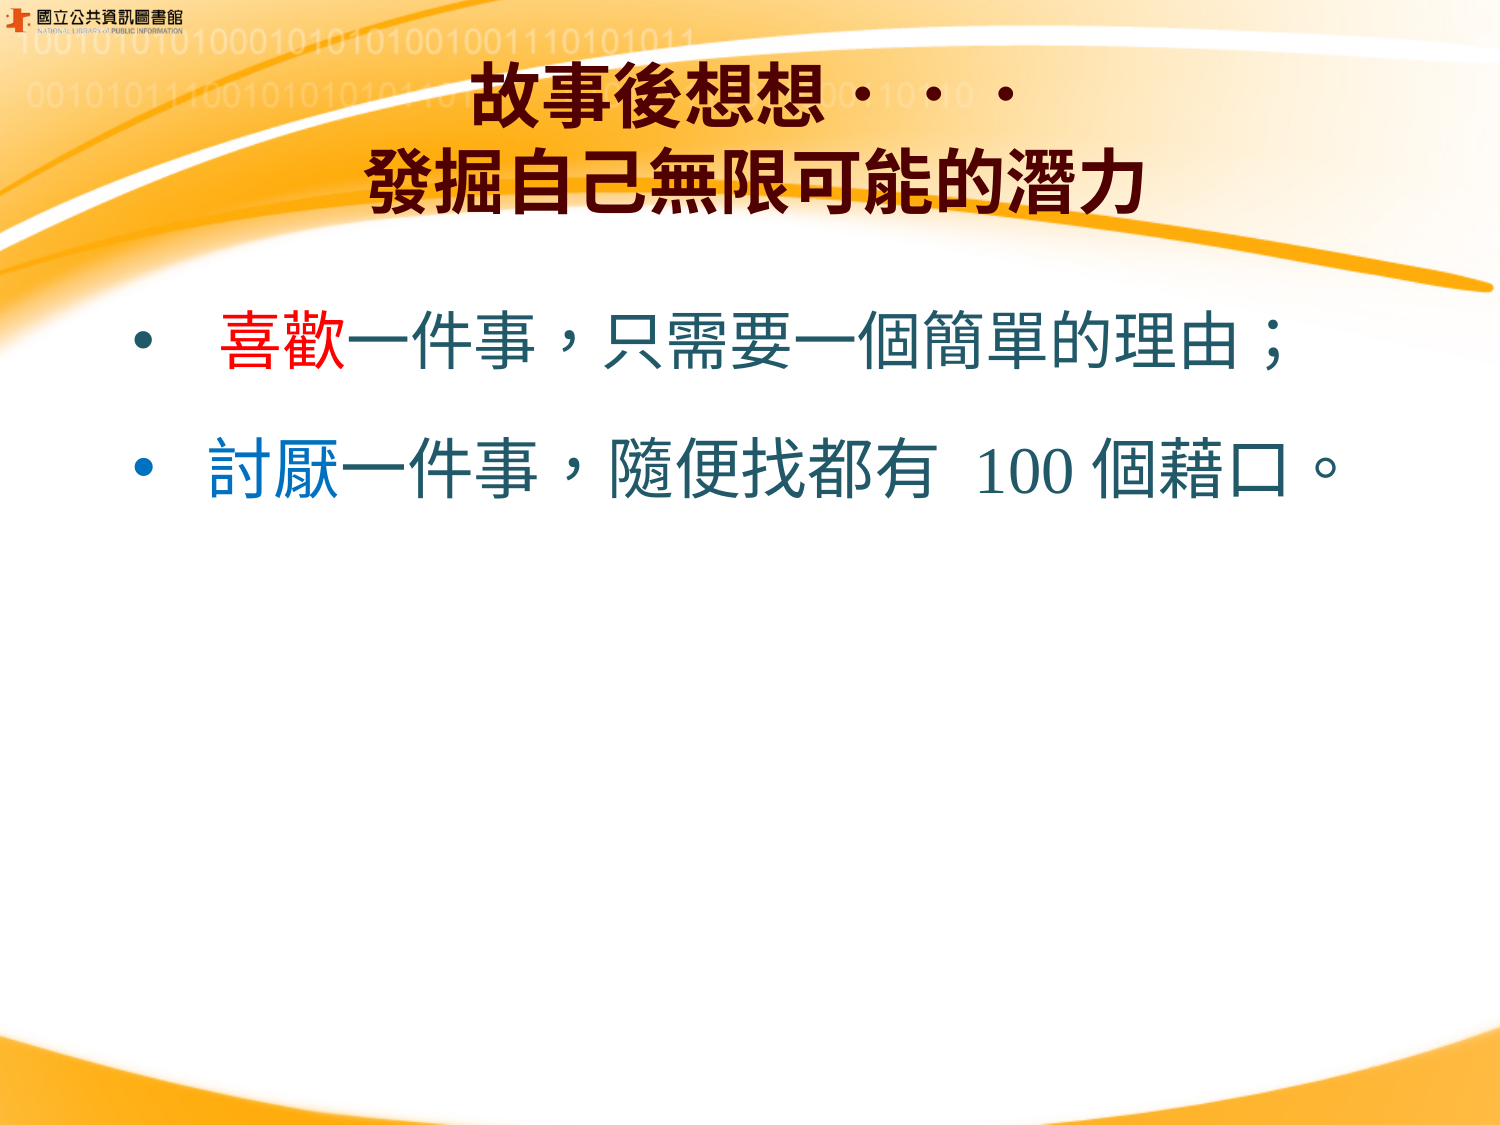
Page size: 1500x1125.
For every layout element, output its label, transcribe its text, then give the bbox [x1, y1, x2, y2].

title 故事後想想．．． 發掘自己無限可能的潛力 [117, 42, 1395, 231]
list 喜歡一件事，只需要一個簡單的理由； [117, 292, 1395, 386]
text_box 討厭一件事，隨便找都有 100 個藉口。 [117, 419, 1365, 515]
picture [0, 0, 1500, 1125]
